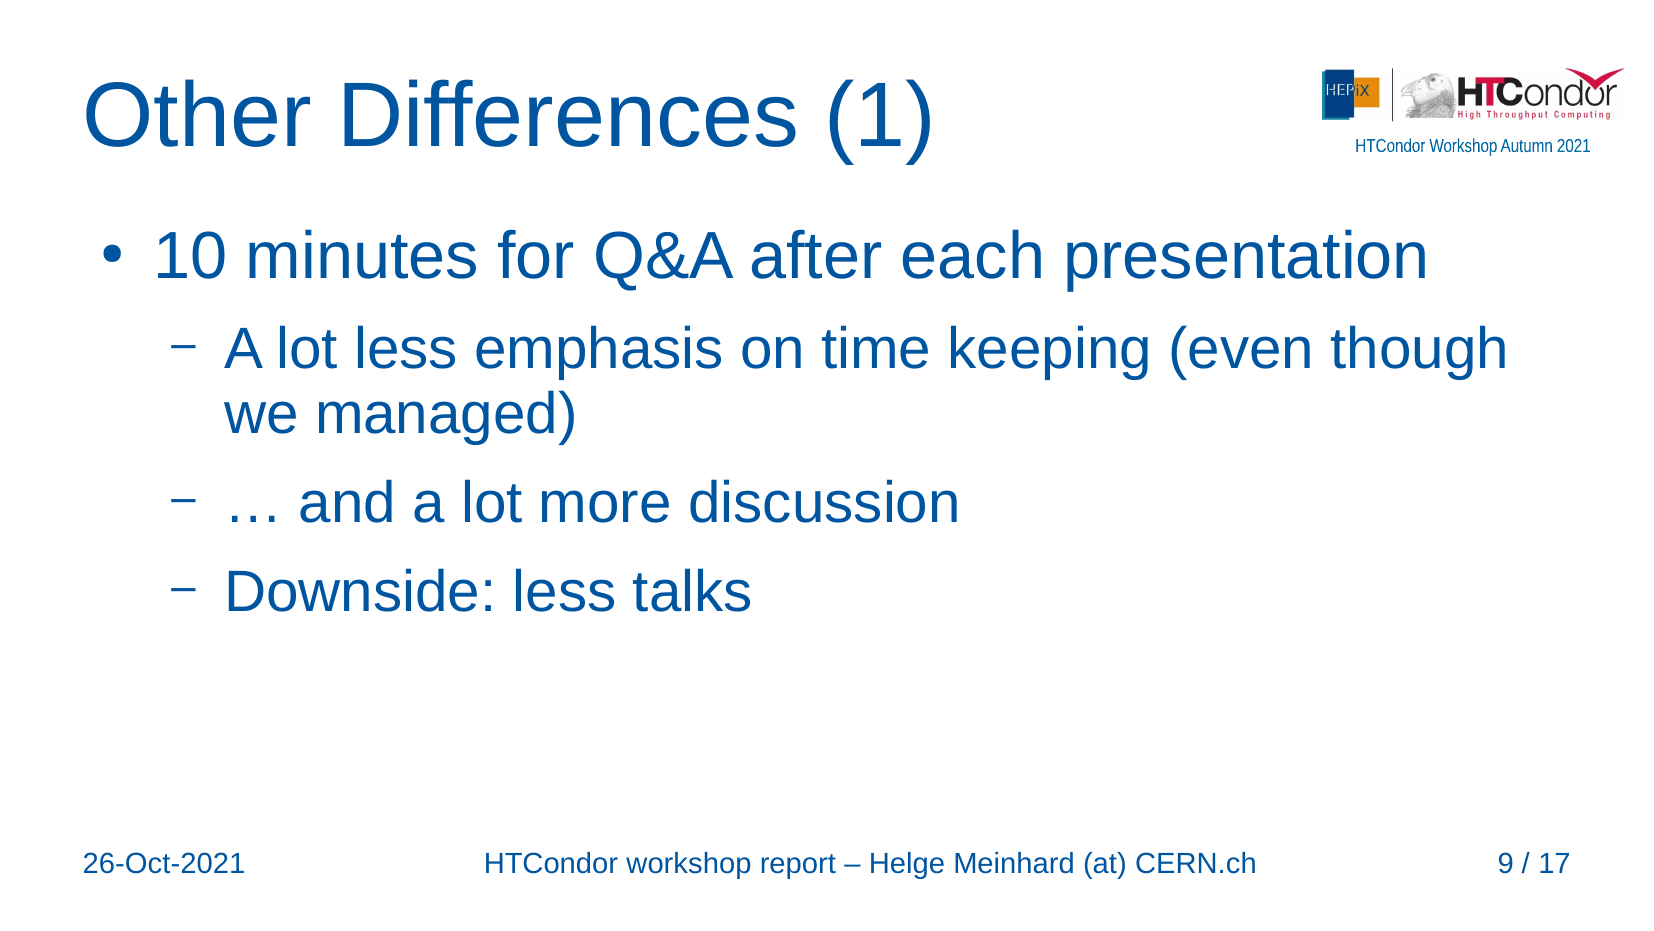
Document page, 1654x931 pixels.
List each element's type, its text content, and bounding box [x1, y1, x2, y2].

list 10 minutes for Q&A after each presentation A lot less emphasis on time keeping (even though we managed) … and a lot more discussion Downside: less talks [82, 217, 1571, 758]
title Other Differences (1) [82, 37, 1308, 193]
